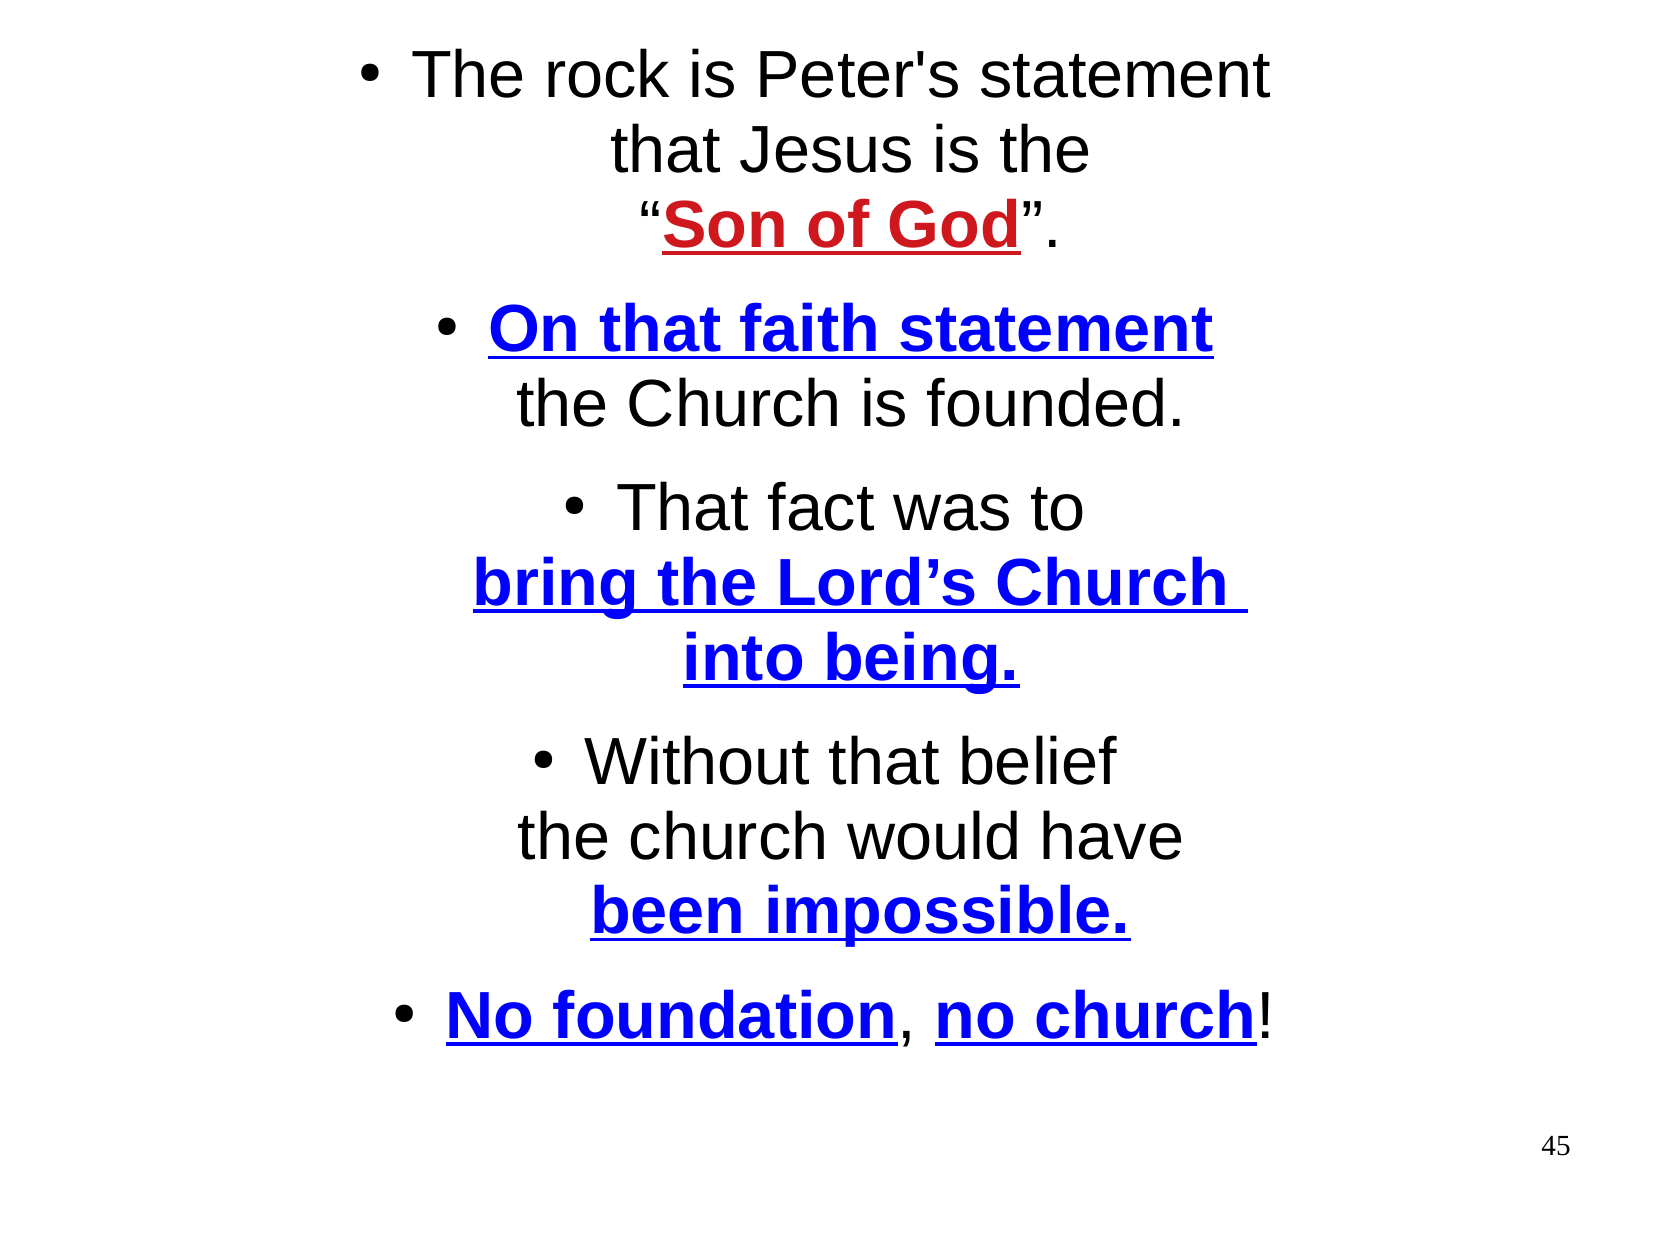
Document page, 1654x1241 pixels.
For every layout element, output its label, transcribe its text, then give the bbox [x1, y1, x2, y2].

list The rock is Peter's statement that Jesus is the “Son of God”. On that faith statement the Church is founded. That fact was to bring the Lord’s Church into being. Without that belief the church would have been impossible. No foundation, no church! [37, 37, 1613, 1238]
